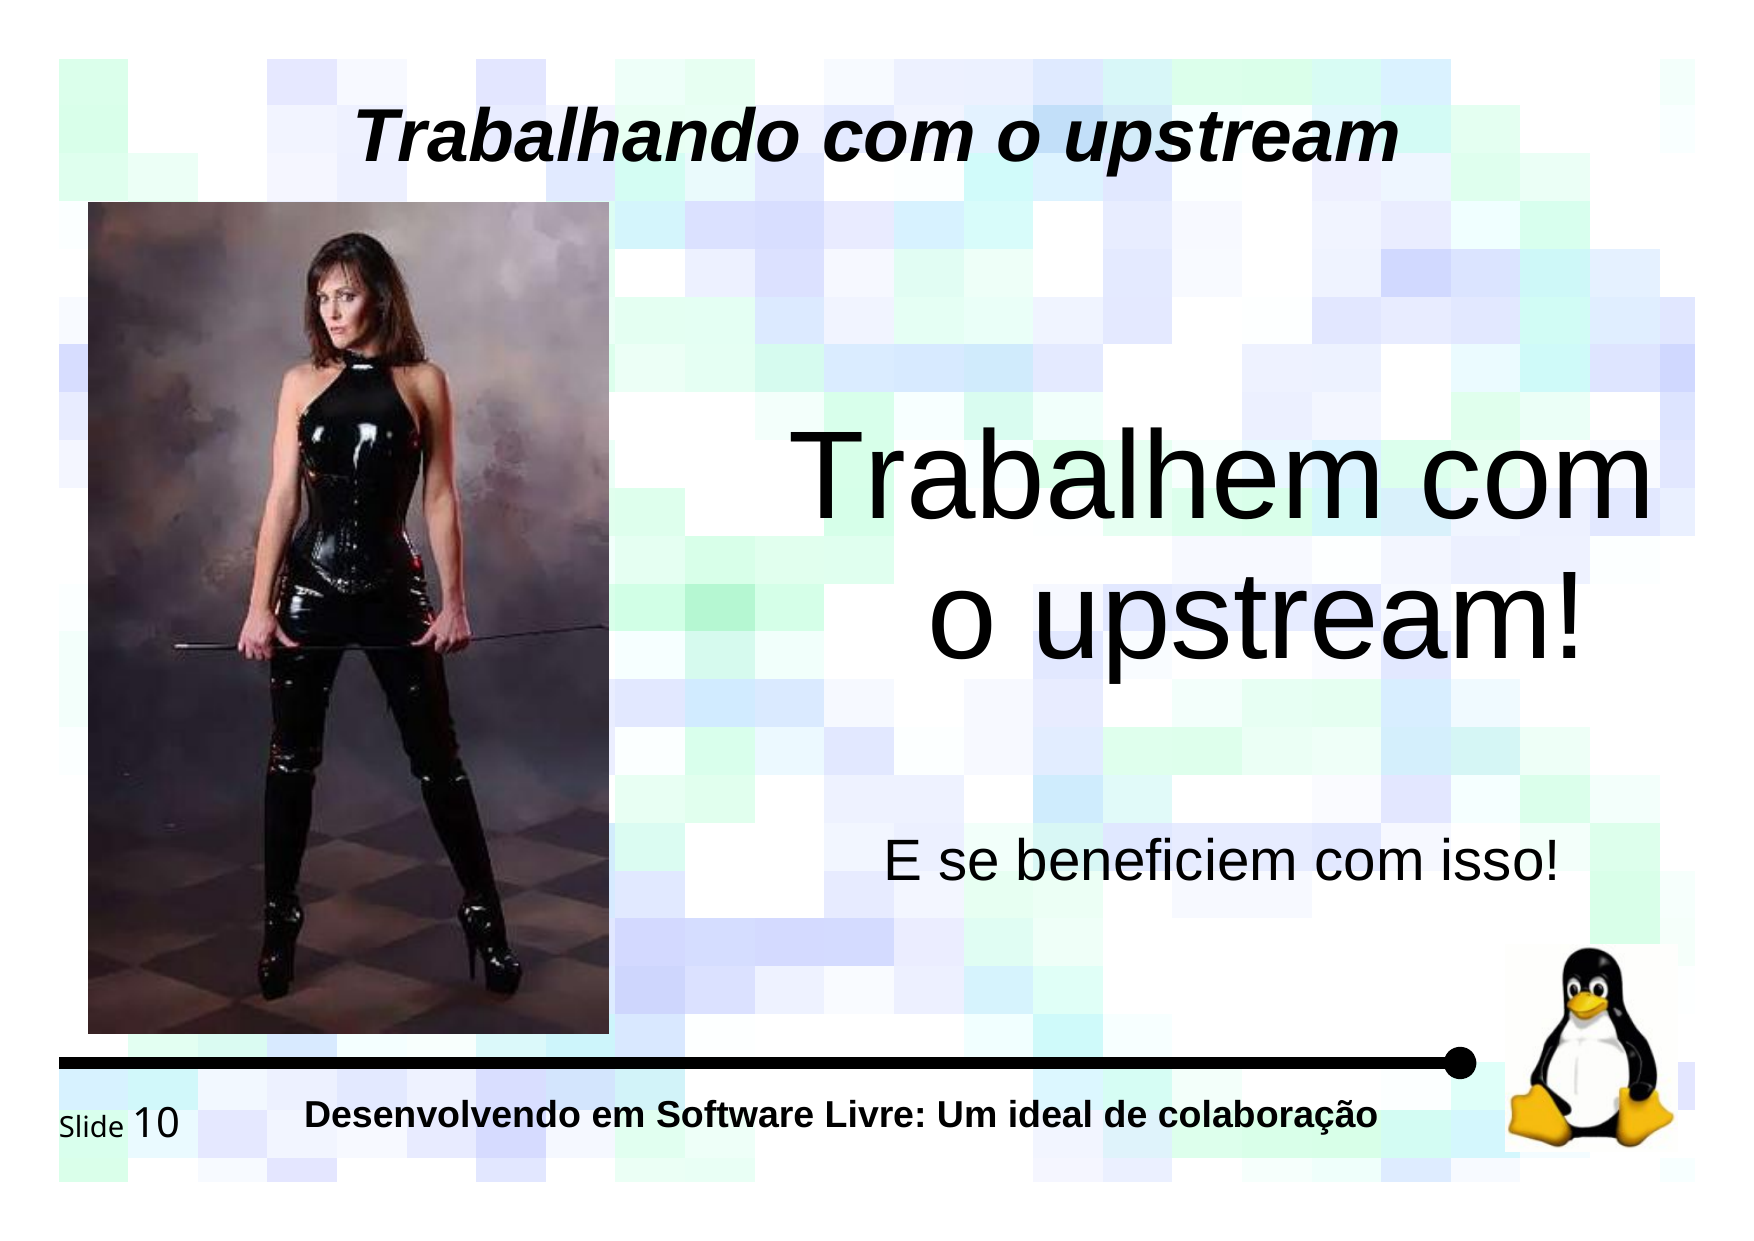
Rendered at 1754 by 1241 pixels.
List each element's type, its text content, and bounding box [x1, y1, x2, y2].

title Trabalhando com o upstream [59, 64, 1695, 207]
picture [1505, 1004, 1678, 1152]
list Trabalhem com o upstream! E se beneficiem com isso! [738, 236, 1695, 1004]
picture [88, 202, 609, 1034]
